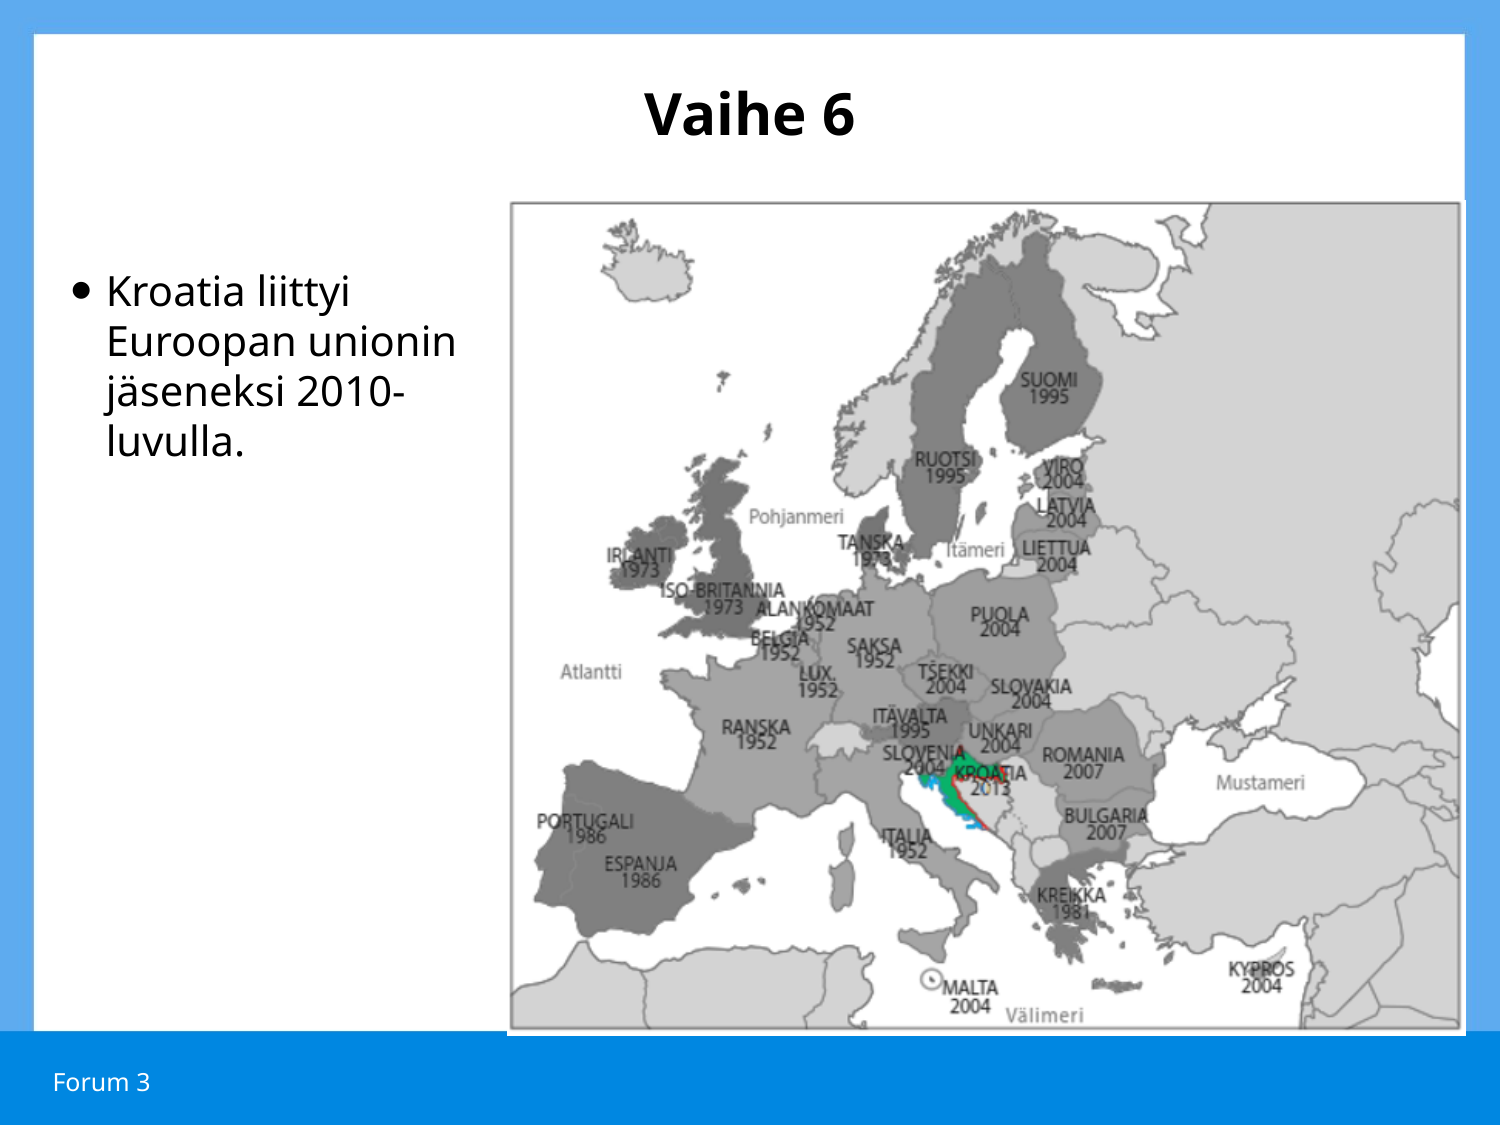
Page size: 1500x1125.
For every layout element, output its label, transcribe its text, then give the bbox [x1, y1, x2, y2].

picture [0, 0, 1500, 1125]
list Kroatia liittyi Euroopan unionin jäseneksi 2010-luvulla. [34, 249, 488, 988]
title Vaihe 6 [112, 37, 1388, 188]
